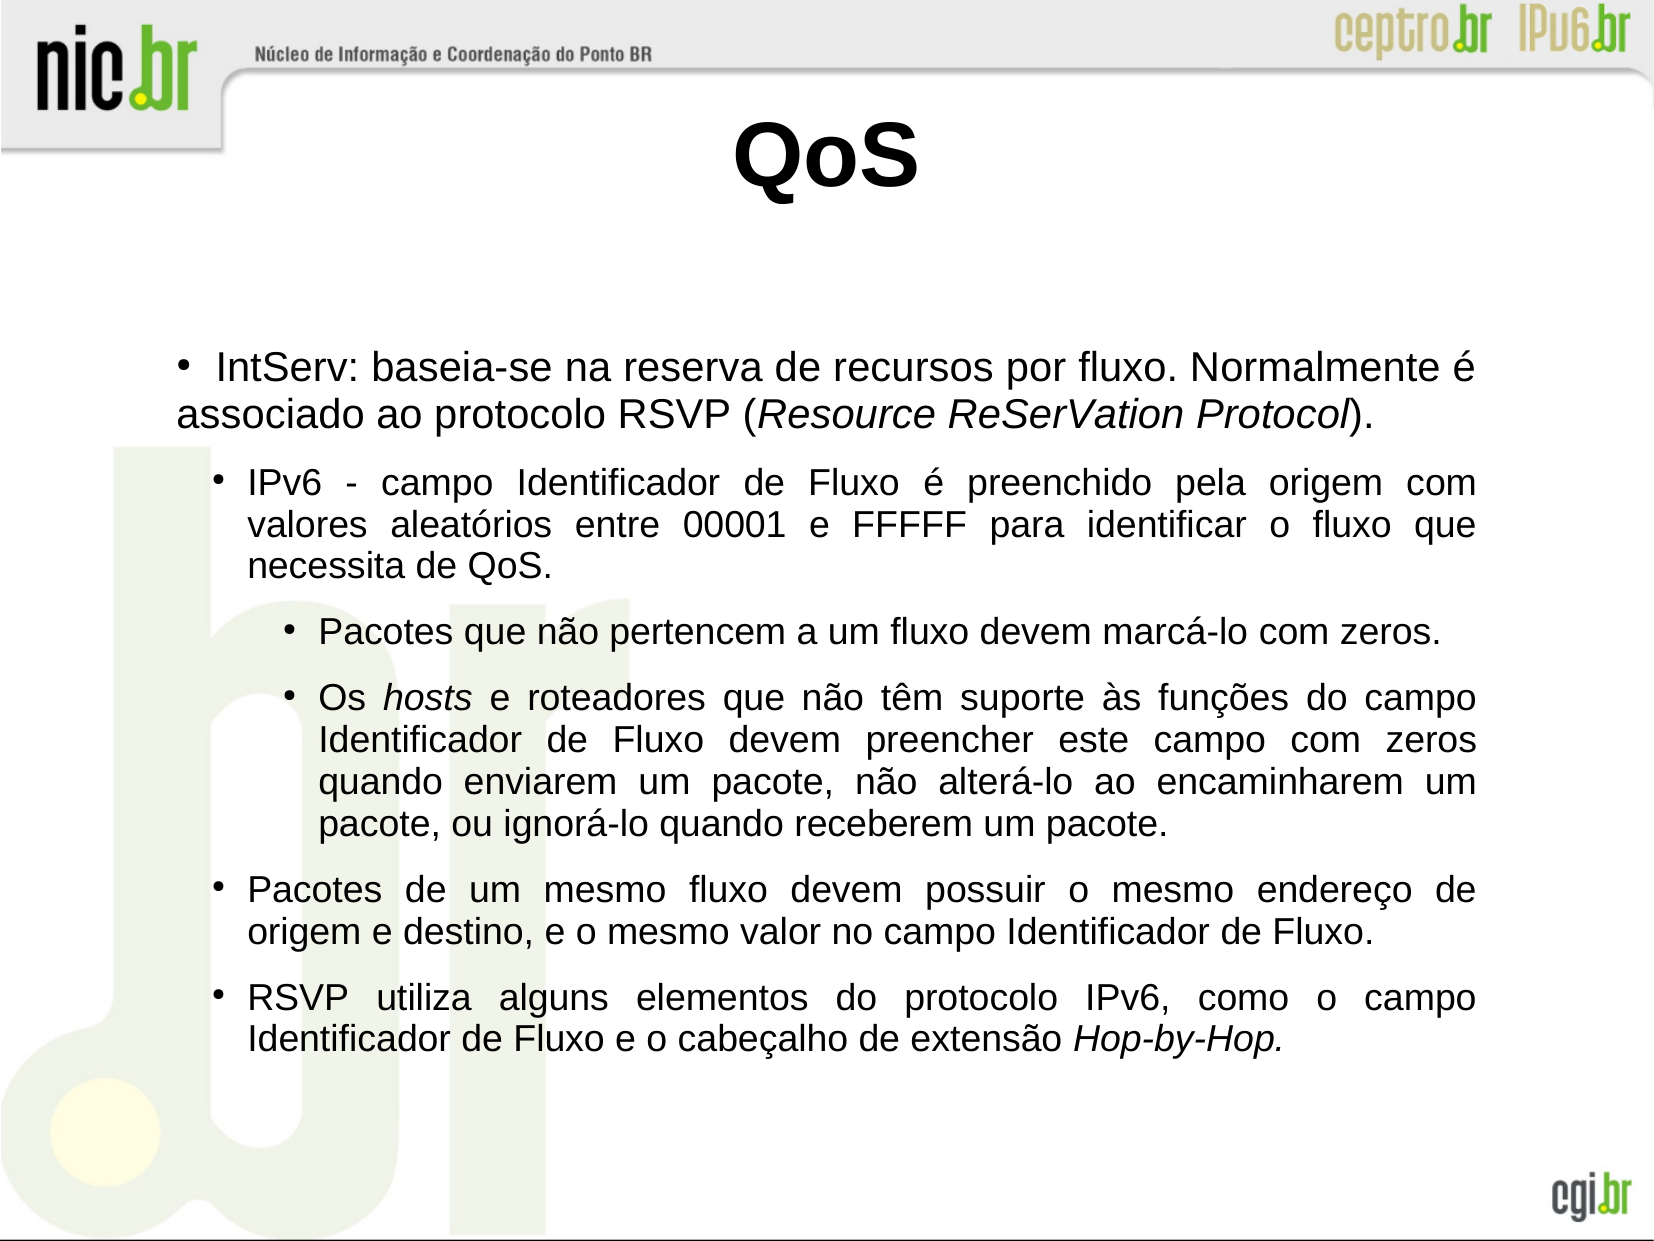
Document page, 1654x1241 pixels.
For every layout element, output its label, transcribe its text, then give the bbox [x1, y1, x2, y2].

text_box QoS [88, 97, 1565, 215]
text_box IntServ: baseia-se na reserva de recursos por fluxo. Normalmente é associado ao protocolo RSVP (Resource ReSerVation Protocol). IPv6 - campo Identificador de Fluxo é preenchido pela origem com valores aleatórios entre 00001 e FFFFF para identificar o fluxo que necessita de QoS. Pacotes que não pertencem a um fluxo devem marcá-lo com zeros. Os hosts e roteadores que não têm suporte às funções do campo Identificador de Fluxo devem preencher este campo com zeros quando enviarem um pacote, não alterá-lo ao encaminharem um pacote, ou ignorá-lo quando receberem um pacote. Pacotes de um mesmo fluxo devem possuir o mesmo endereço de origem e destino, e o mesmo valor no campo Identificador de Fluxo. RSVP utiliza alguns elementos do protocolo IPv6, como o campo Identificador de Fluxo e o cabeçalho de extensão Hop-by-Hop. [161, 336, 1492, 975]
picture [0, 0, 1654, 1241]
